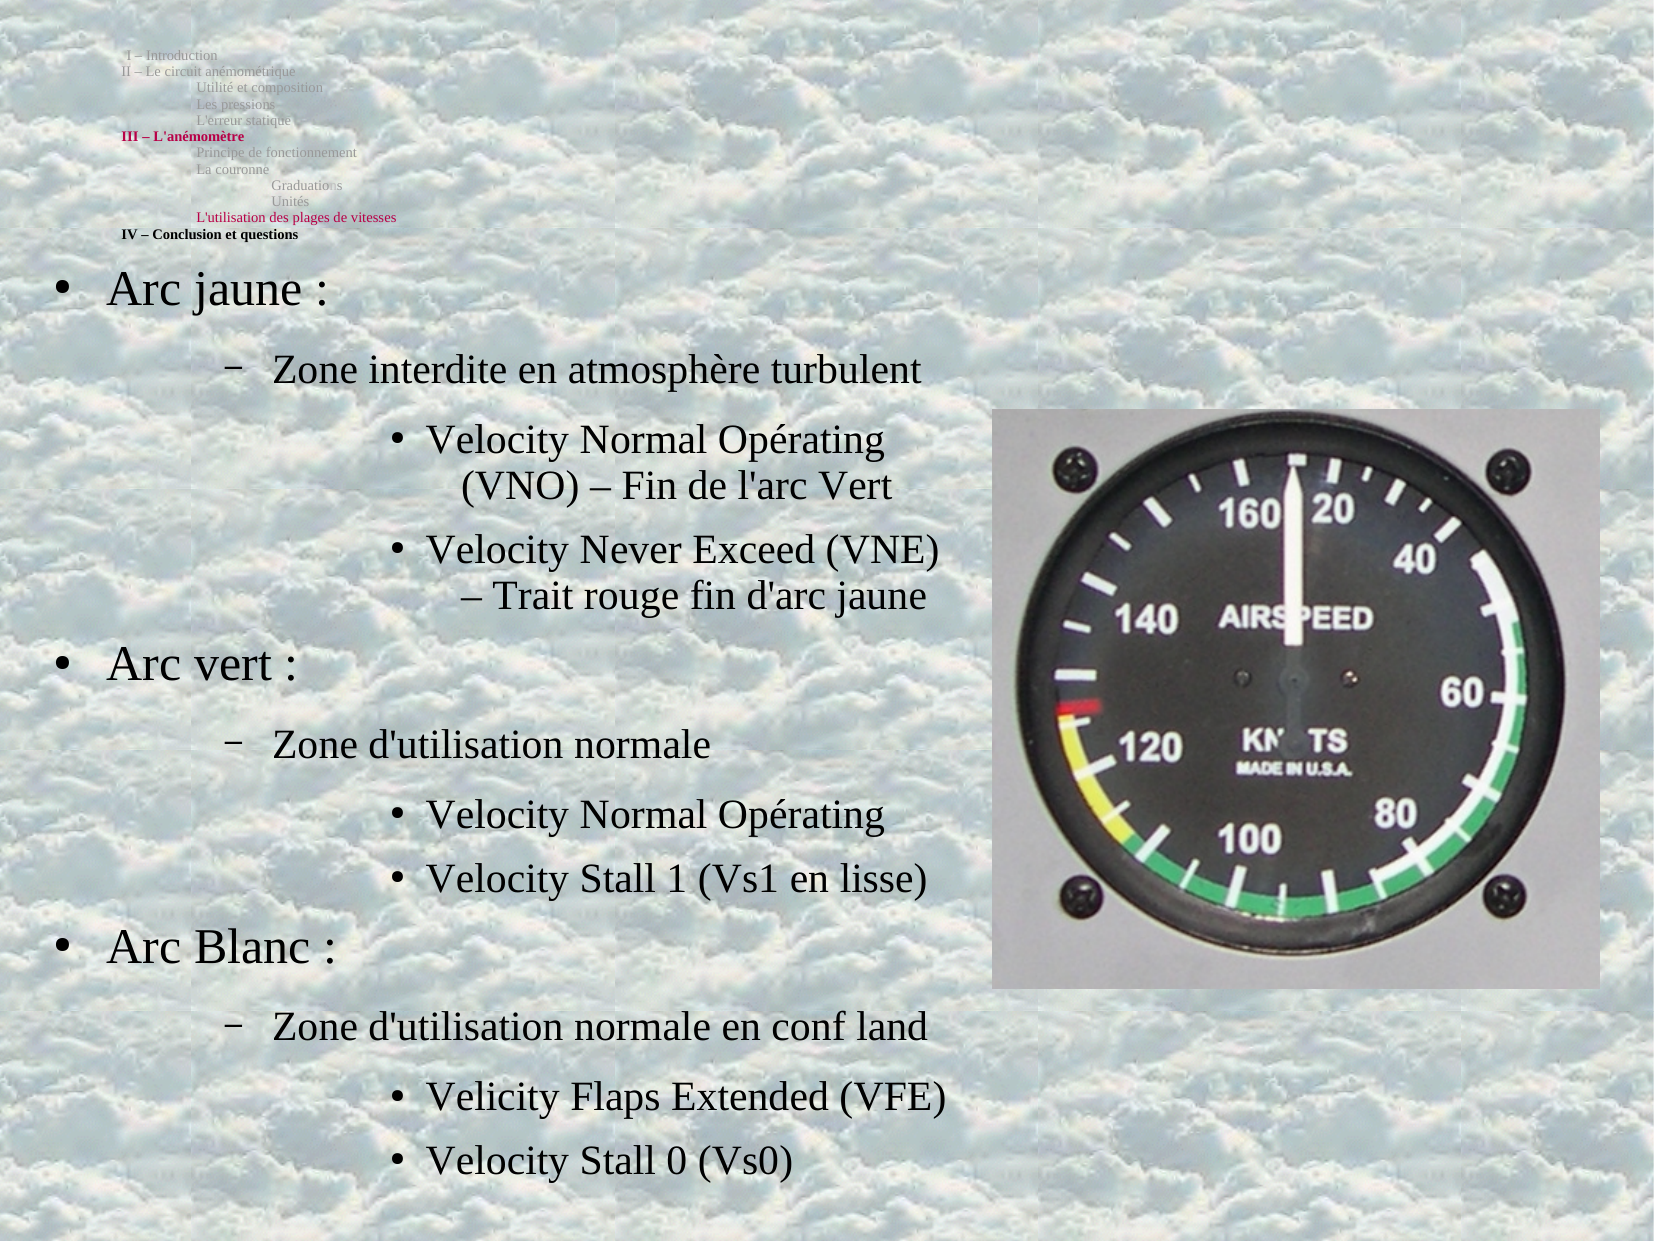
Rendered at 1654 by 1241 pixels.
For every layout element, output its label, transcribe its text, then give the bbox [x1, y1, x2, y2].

picture [0, 0, 1654, 1241]
title I – Introduction II – Le circuit anémométrique Utilité et composition Les pressions L'erreur statique III – L'anémomètre Principe de fonctionnement La couronne Graduations Unités L'utilisation des plages de vitesses IV – Conclusion et questions [121, 41, 1534, 249]
list Arc jaune : Zone interdite en atmosphère turbulent Velocity Normal Opérating (VNO) – Fin de l'arc Vert Velocity Never Exceed (VNE) – Trait rouge fin d'arc jaune Arc vert : Zone d'utilisation normale Velocity Normal Opérating Velocity Stall 1 (Vs1 en lisse) Arc Blanc : Zone d'utilisation normale en conf land Velicity Flaps Extended (VFE) Velocity Stall 0 (Vs0) [35, 261, 971, 1235]
